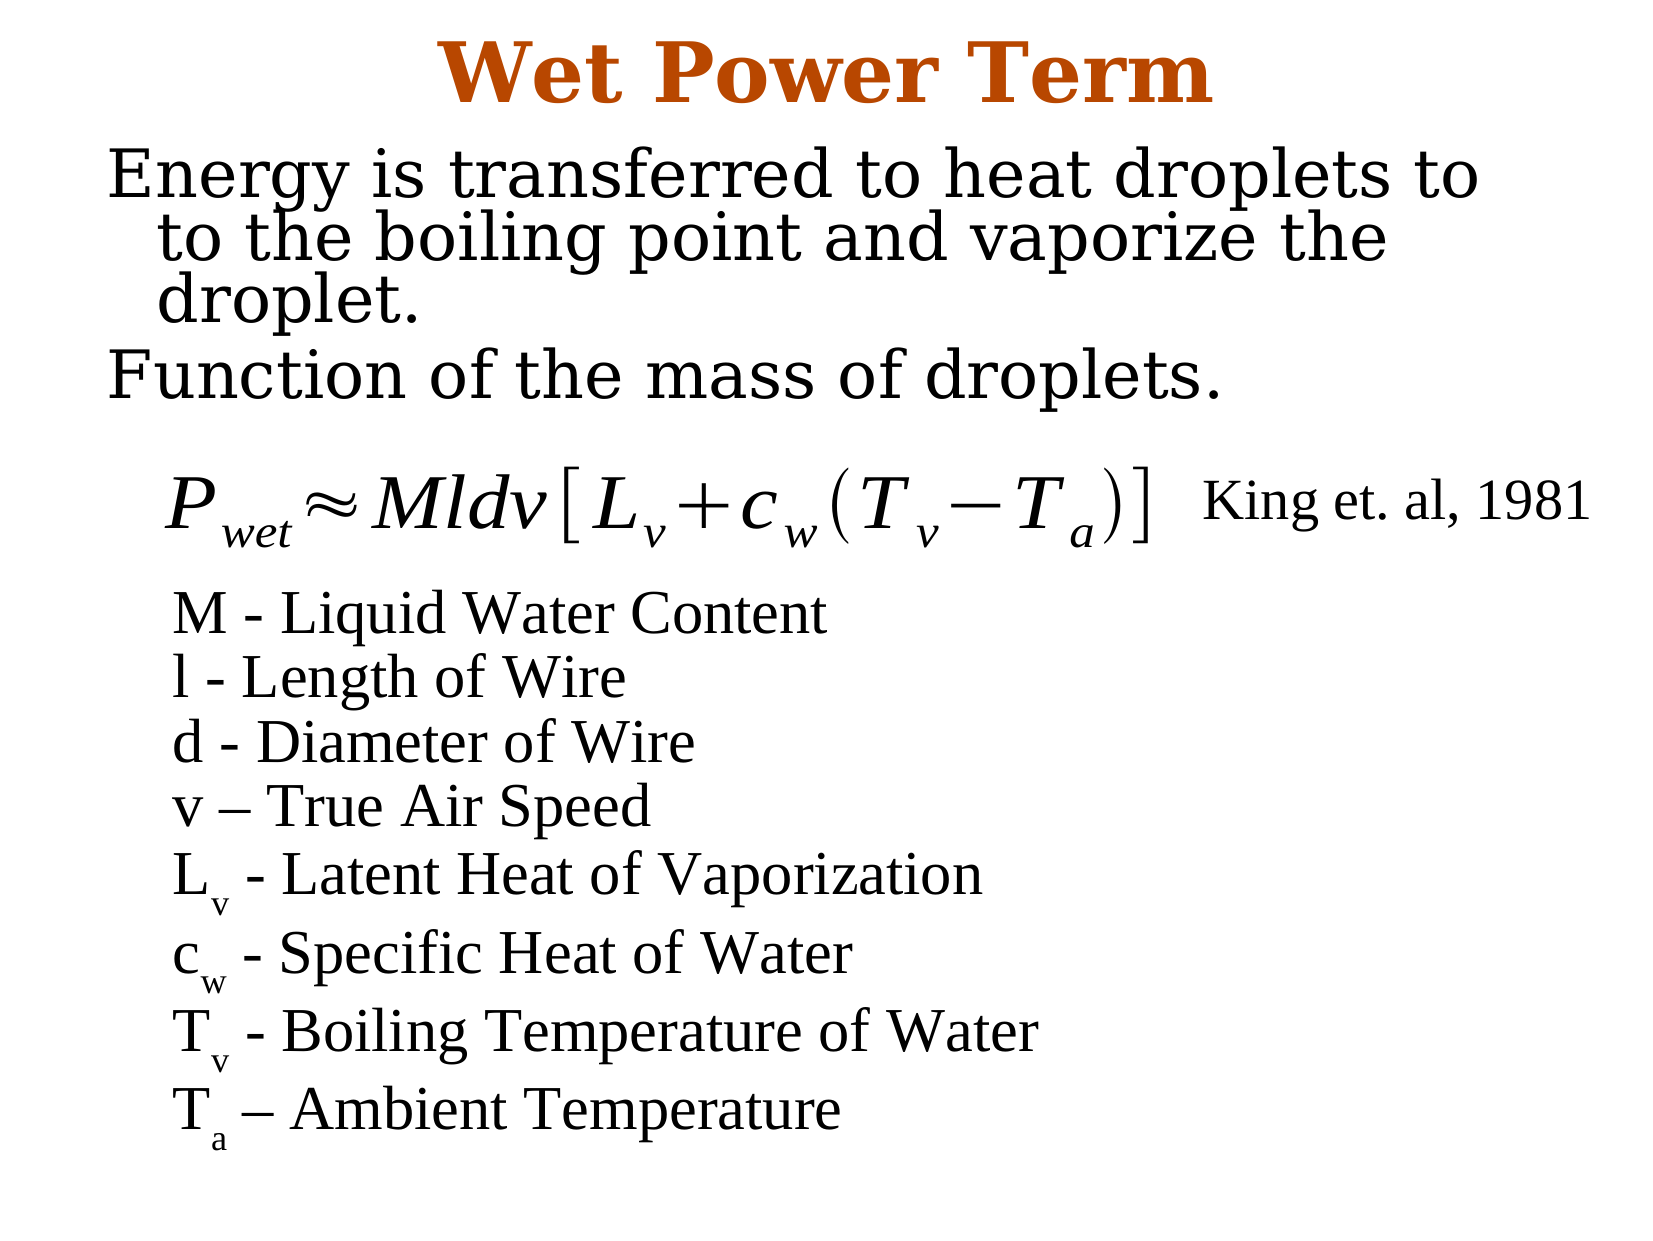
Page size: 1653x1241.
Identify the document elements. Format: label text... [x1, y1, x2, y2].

chart [154, 459, 1160, 557]
list Energy is transferred to heat droplets to to the boiling point and vaporize the droplet. Function of the mass of droplets. [75, 140, 1576, 427]
text_box King et. al, 1981 [1188, 464, 1639, 545]
text_box M - Liquid Water Content l - Length of Wire d - Diameter of Wire v – True Air Speed Lv - Latent Heat of Vaporization cw - Specific Heat of Water Tv - Boiling Temperature of Water Ta – Ambient Temperature [158, 574, 1351, 1201]
title Wet Power Term [0, 7, 1653, 151]
